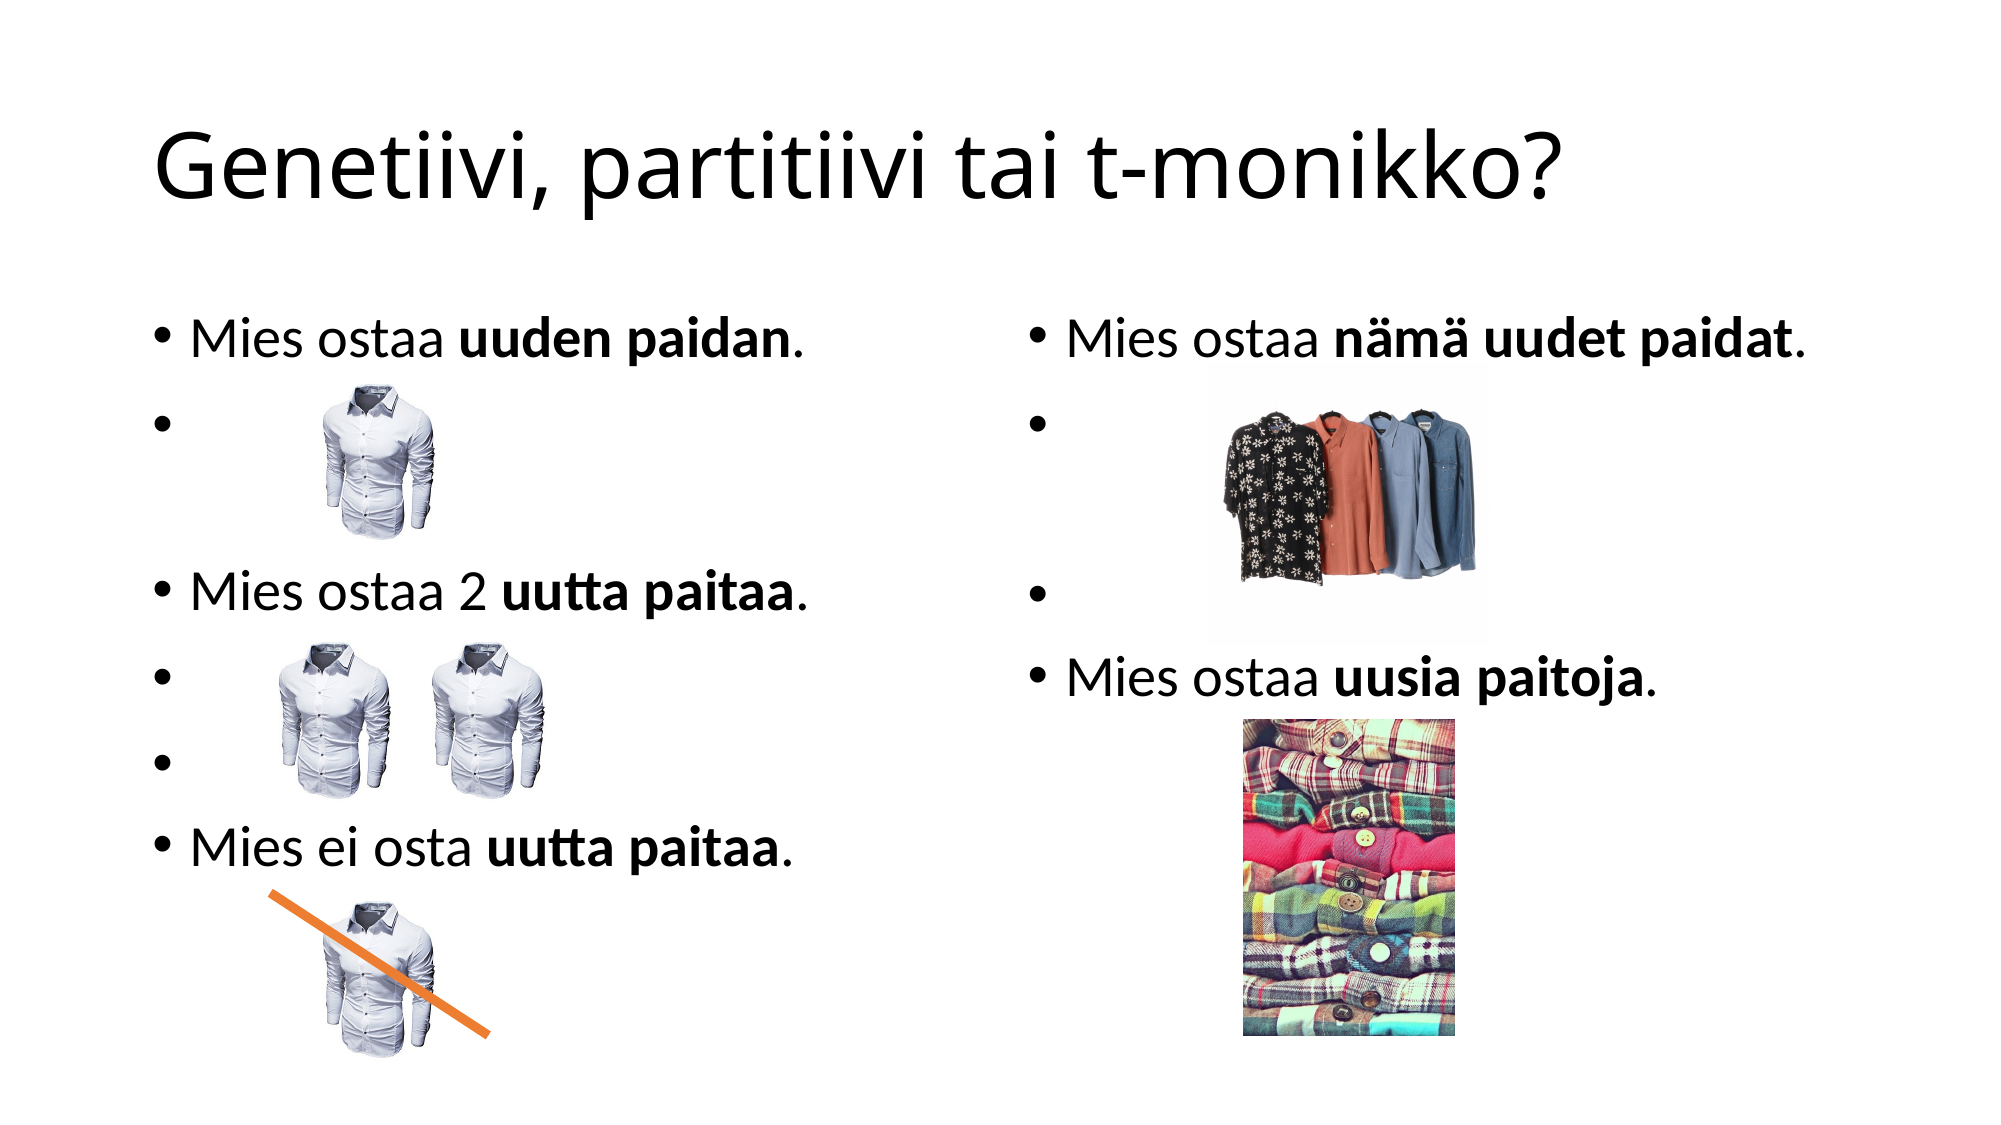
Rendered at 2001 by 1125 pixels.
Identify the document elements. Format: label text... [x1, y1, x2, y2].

picture [1208, 363, 1490, 645]
picture [314, 375, 443, 547]
picture [1243, 719, 1455, 1036]
picture [314, 892, 443, 999]
picture [423, 633, 553, 806]
picture [314, 928, 443, 1065]
list Mies ostaa nämä uudet paidat. Mies ostaa uusia paitoja. [1012, 299, 1863, 1014]
title Genetiivi, partitiivi tai t-monikko? [137, 59, 1863, 278]
picture [270, 633, 399, 806]
list Mies ostaa uuden paidan. Mies ostaa 2 uutta paitaa. Mies ei osta uutta paitaa. [137, 299, 988, 1014]
